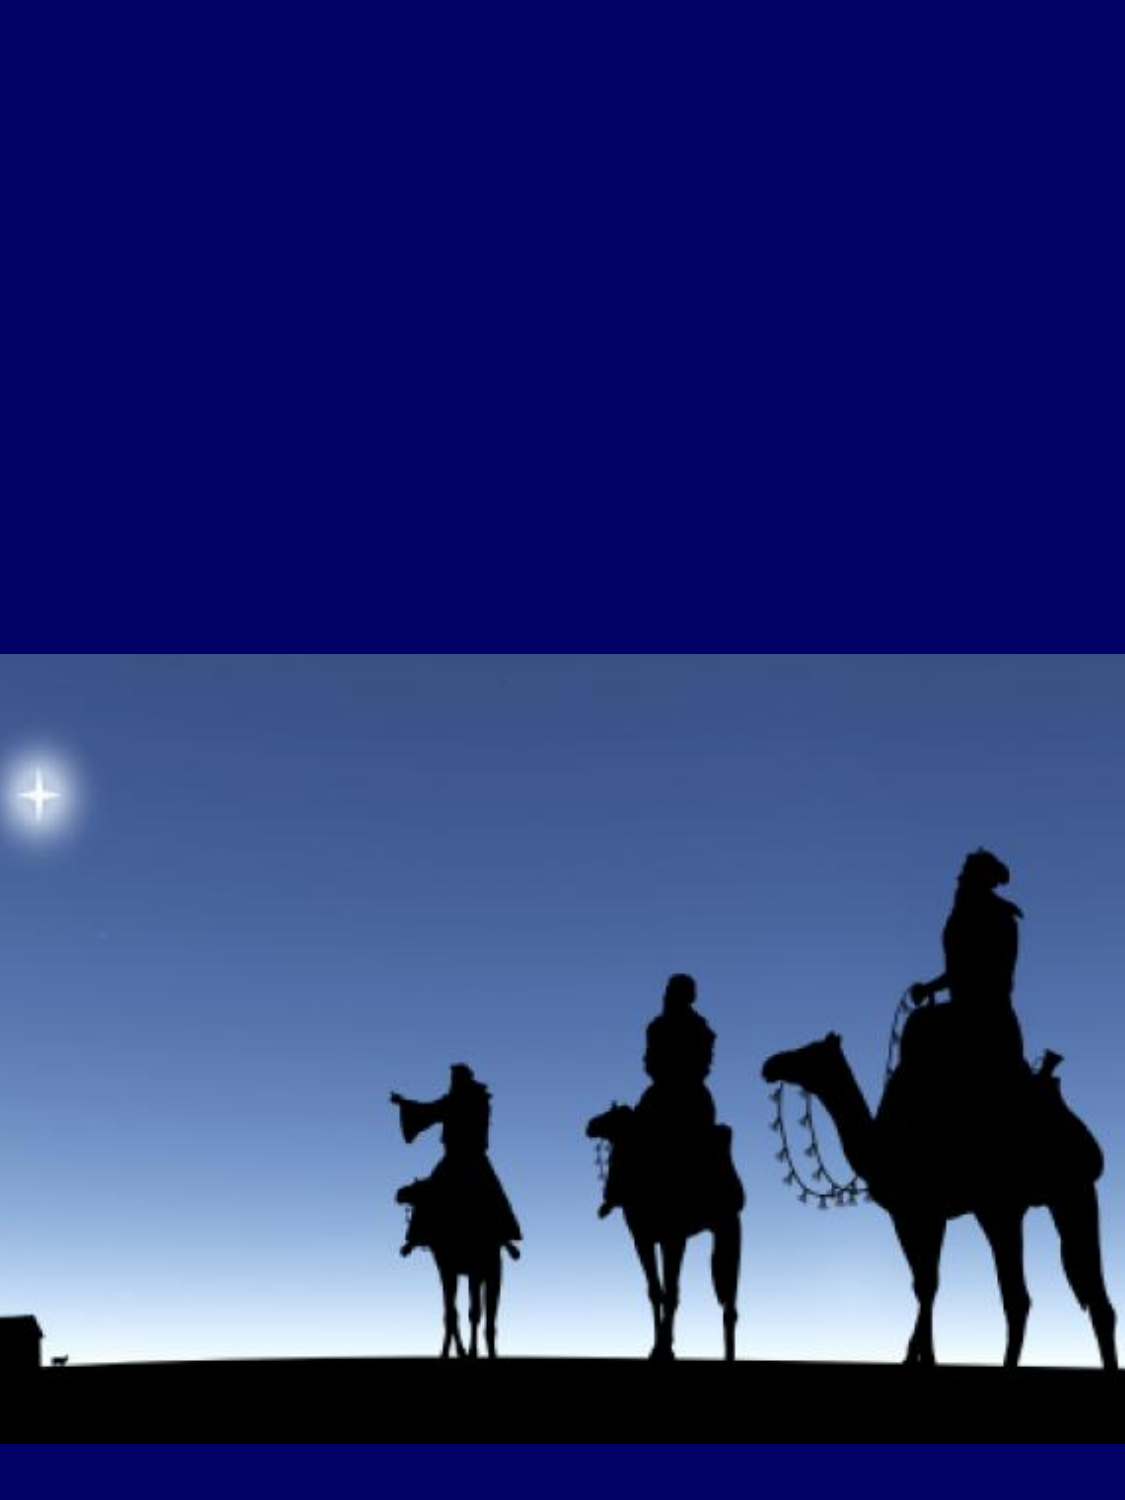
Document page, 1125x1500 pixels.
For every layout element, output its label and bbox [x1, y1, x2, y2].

picture [0, 654, 1125, 1444]
